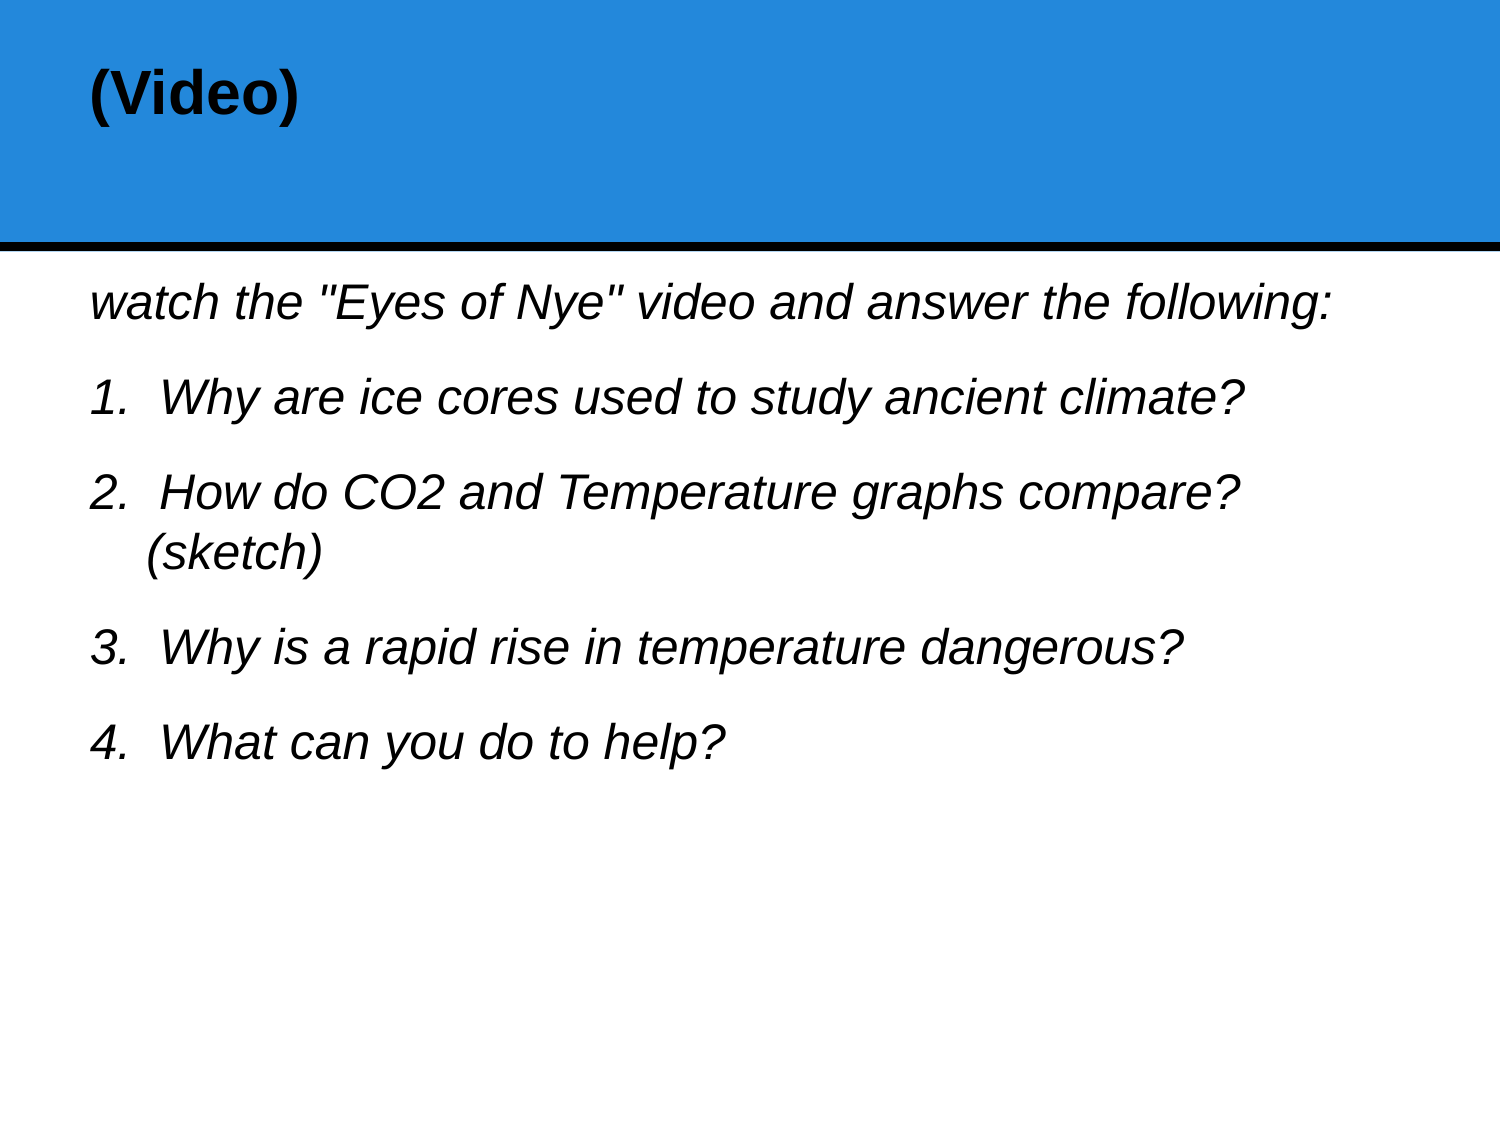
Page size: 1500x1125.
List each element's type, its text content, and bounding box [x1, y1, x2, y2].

text_box (Video) [74, 45, 1425, 233]
text_box watch the "Eyes of Nye" video and answer the following: 1. Why are ice cores used to study ancient climate? 2. How do CO2 and Temperature graphs compare? (sketch) 3. Why is a rapid rise in temperature dangerous? 4. What can you do to help? [74, 262, 1425, 1078]
